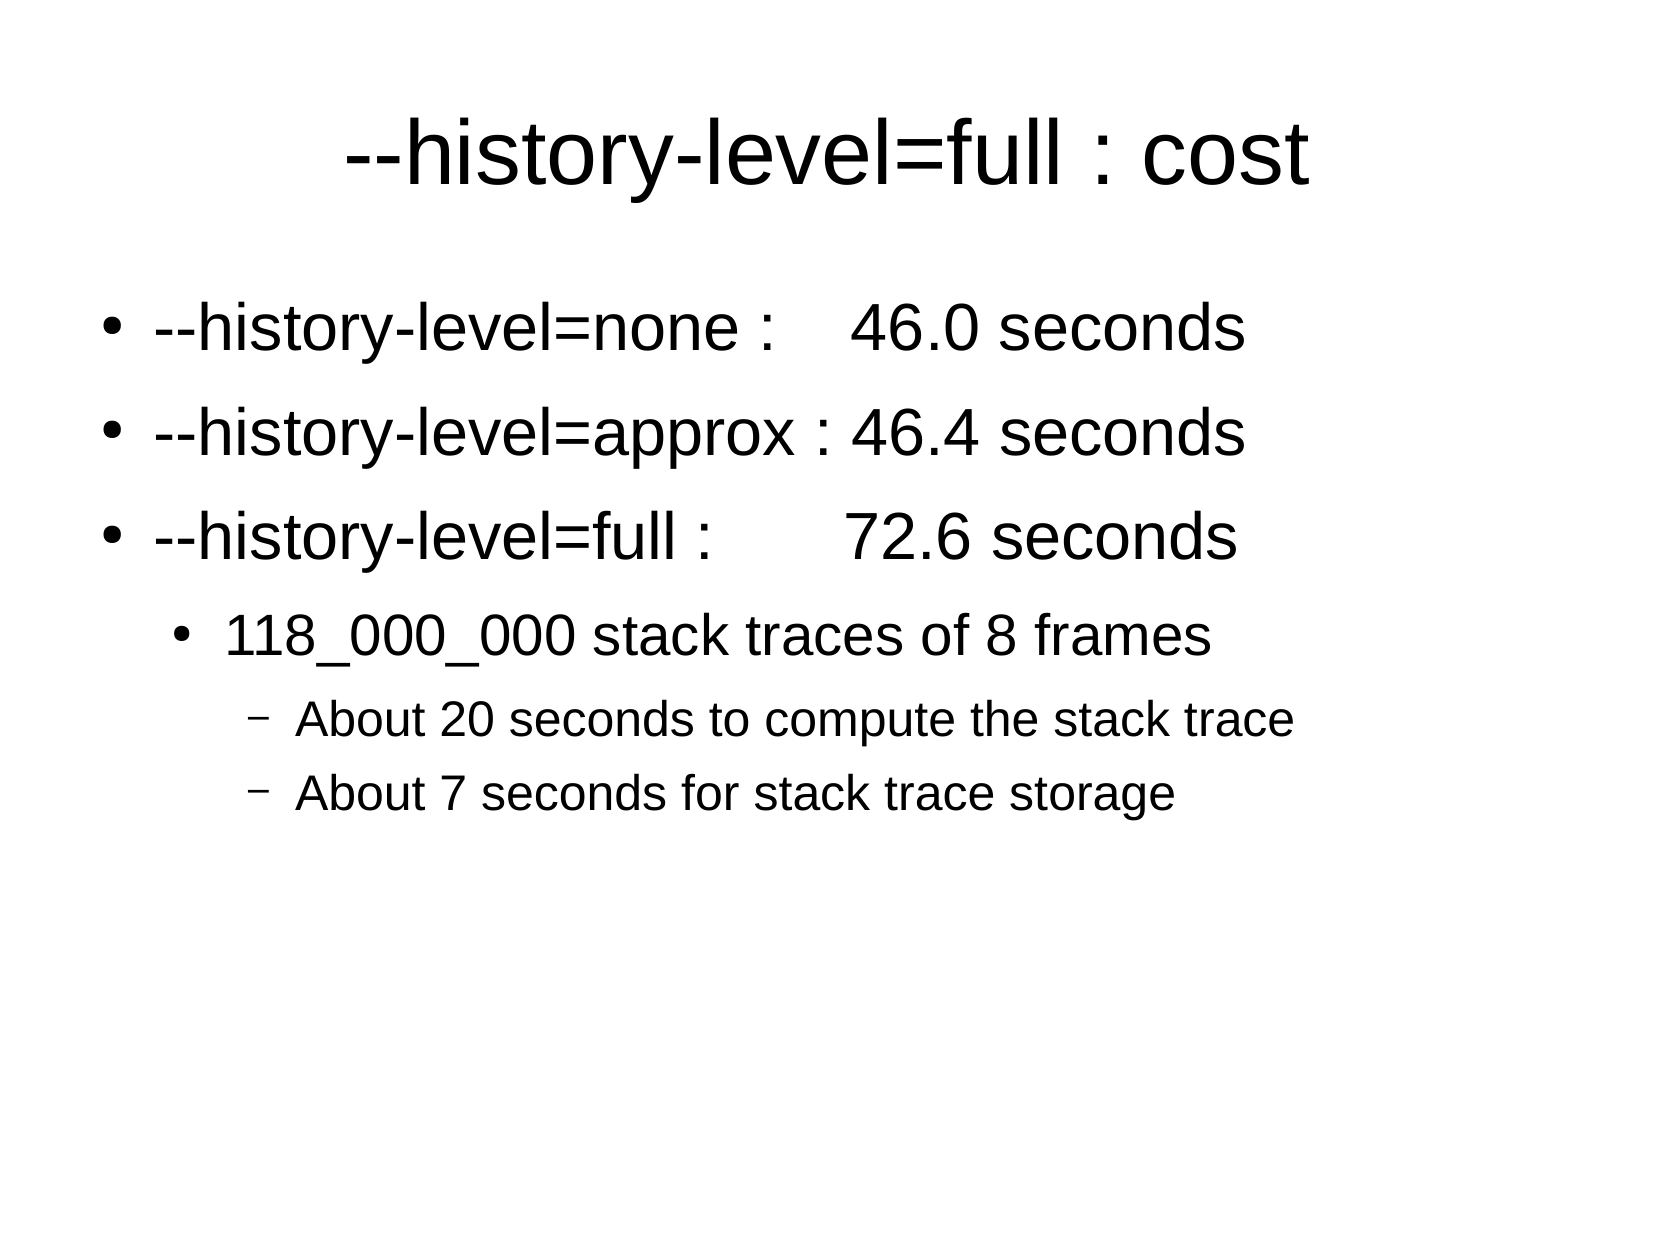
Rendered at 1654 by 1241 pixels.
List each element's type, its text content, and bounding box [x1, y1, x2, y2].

title --history-level=full : cost [82, 49, 1571, 257]
list --history-level=none : 46.0 seconds --history-level=approx : 46.4 seconds --history-level=full : 72.6 seconds 118_000_000 stack traces of 8 frames About 20 seconds to compute the stack trace About 7 seconds for stack trace storage [82, 290, 1571, 1186]
